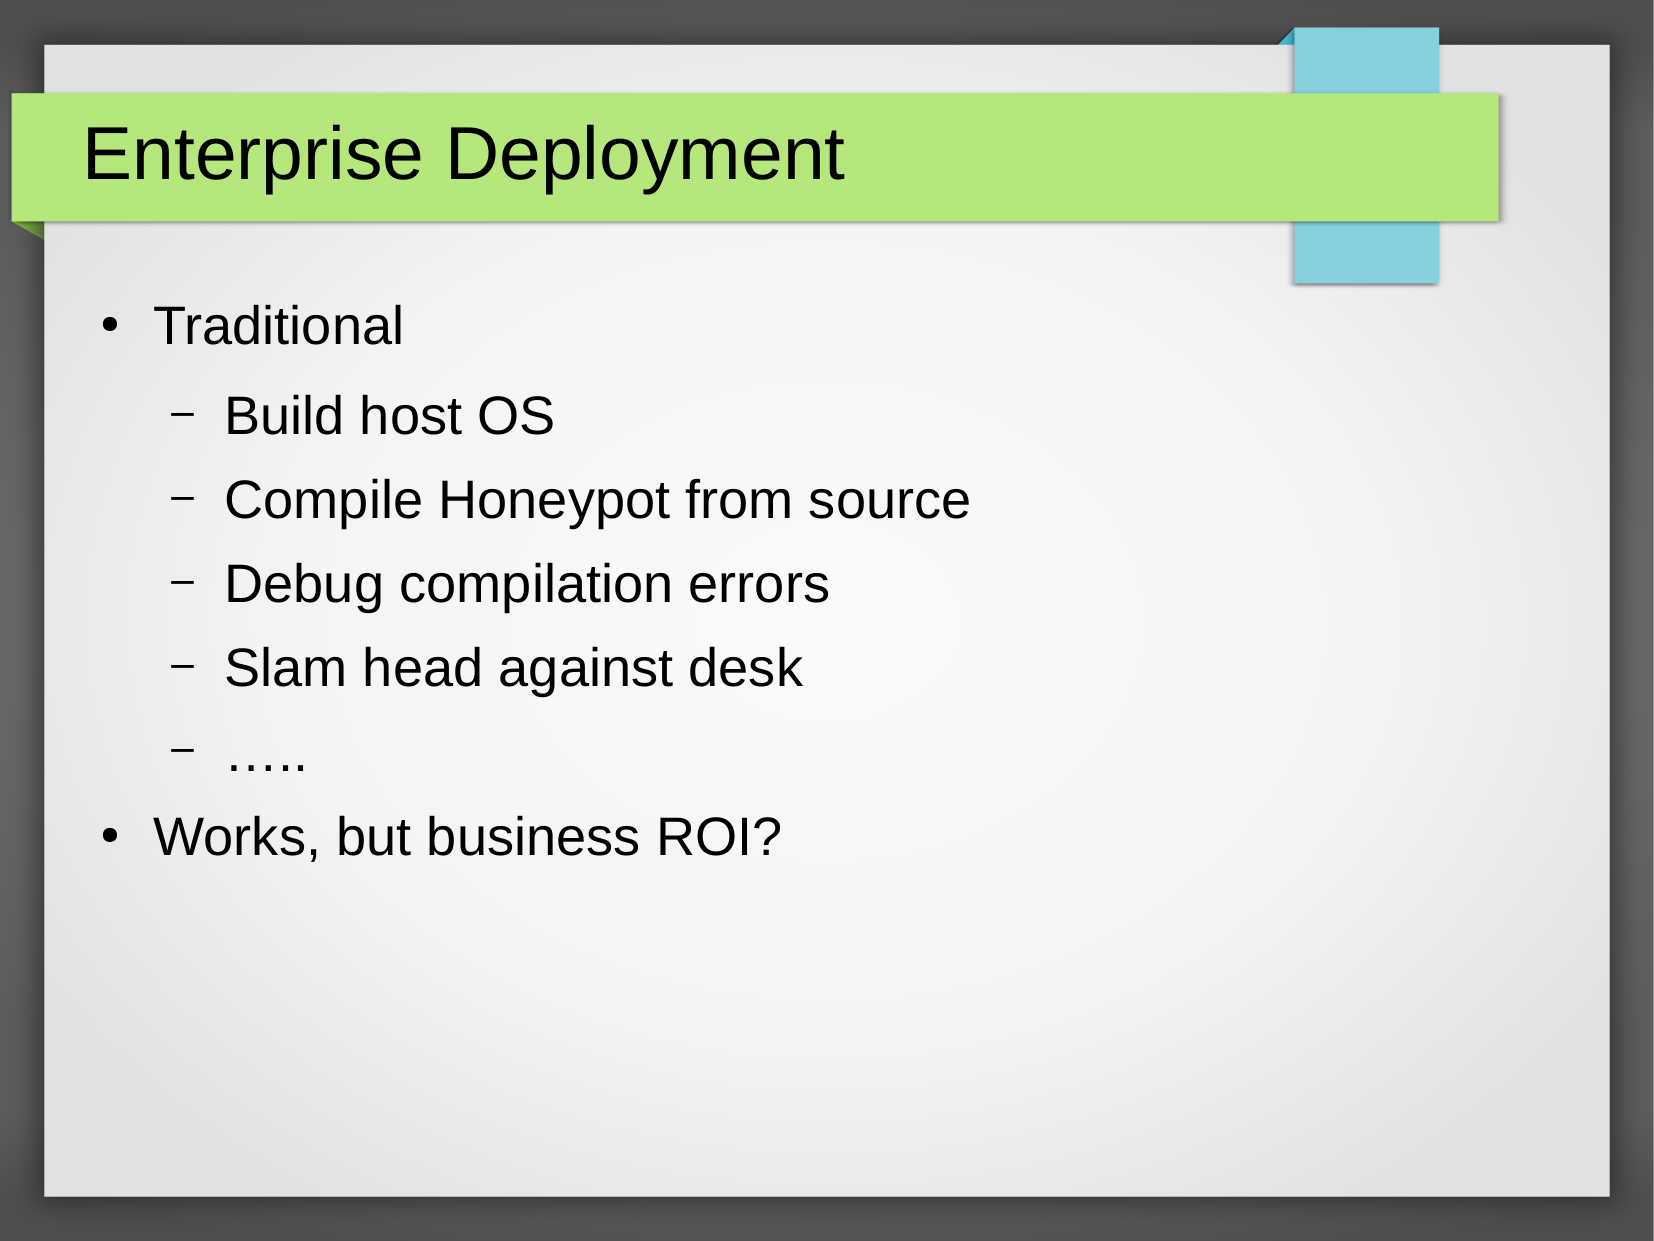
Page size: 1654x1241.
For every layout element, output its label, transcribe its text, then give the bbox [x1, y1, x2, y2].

list Traditional Build host OS Compile Honeypot from source Debug compilation errors Slam head against desk ….. Works, but business ROI? [82, 295, 1571, 1015]
title Enterprise Deployment [82, 94, 1264, 213]
picture [0, 0, 1654, 1241]
